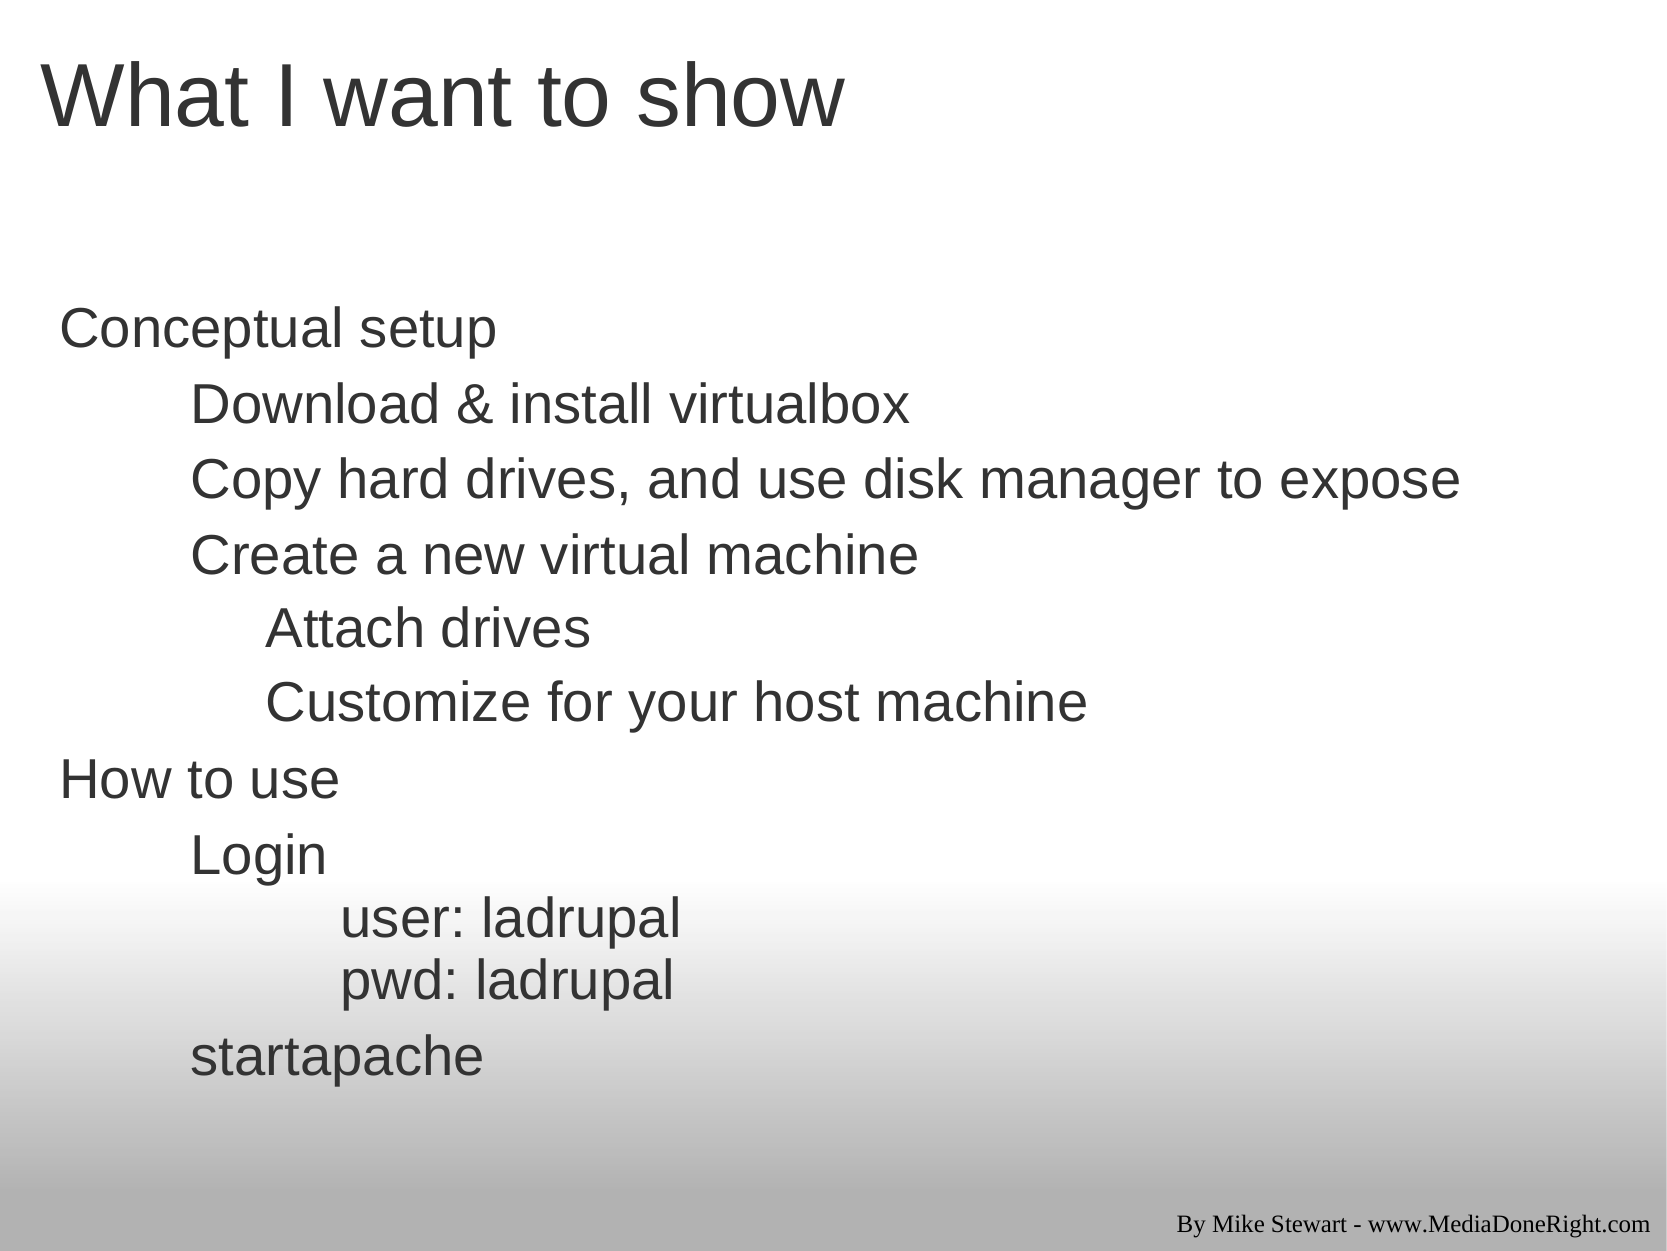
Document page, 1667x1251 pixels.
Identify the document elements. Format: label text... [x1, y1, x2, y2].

picture [0, 0, 1667, 1251]
title What I want to show [40, 50, 1627, 201]
list Conceptual setup Download & install virtualbox Copy hard drives, and use disk manager to expose Create a new virtual machine Attach drives Customize for your host machine How to use Login user: ladrupal pwd: ladrupal startapache [40, 300, 1627, 1201]
text_box By Mike Stewart - www.MediaDoneRight.com [1162, 1200, 1666, 1246]
